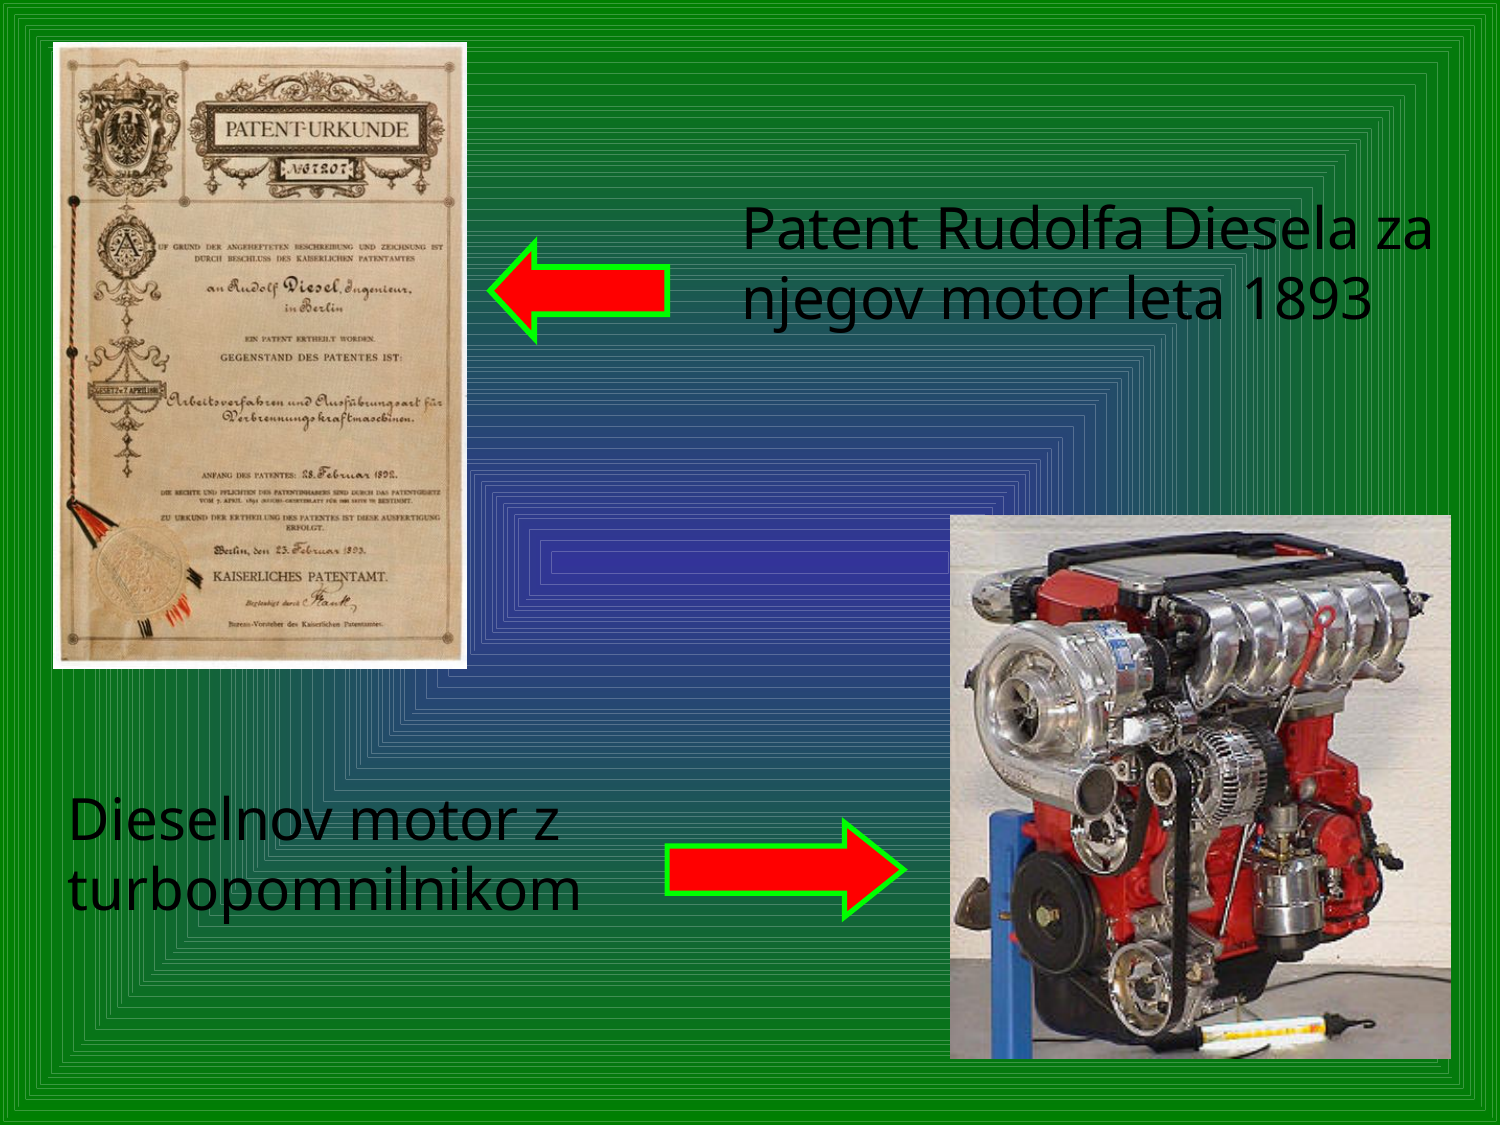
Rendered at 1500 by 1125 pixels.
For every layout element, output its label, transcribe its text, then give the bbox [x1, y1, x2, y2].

text_box Dieselnov motor z turbopomnilnikom [53, 774, 762, 930]
picture [53, 42, 467, 669]
text_box [490, 243, 668, 339]
picture [950, 515, 1451, 1059]
text_box [667, 822, 904, 917]
text_box Patent Rudolfa Diesela za njegov motor leta 1893 [726, 183, 1471, 339]
